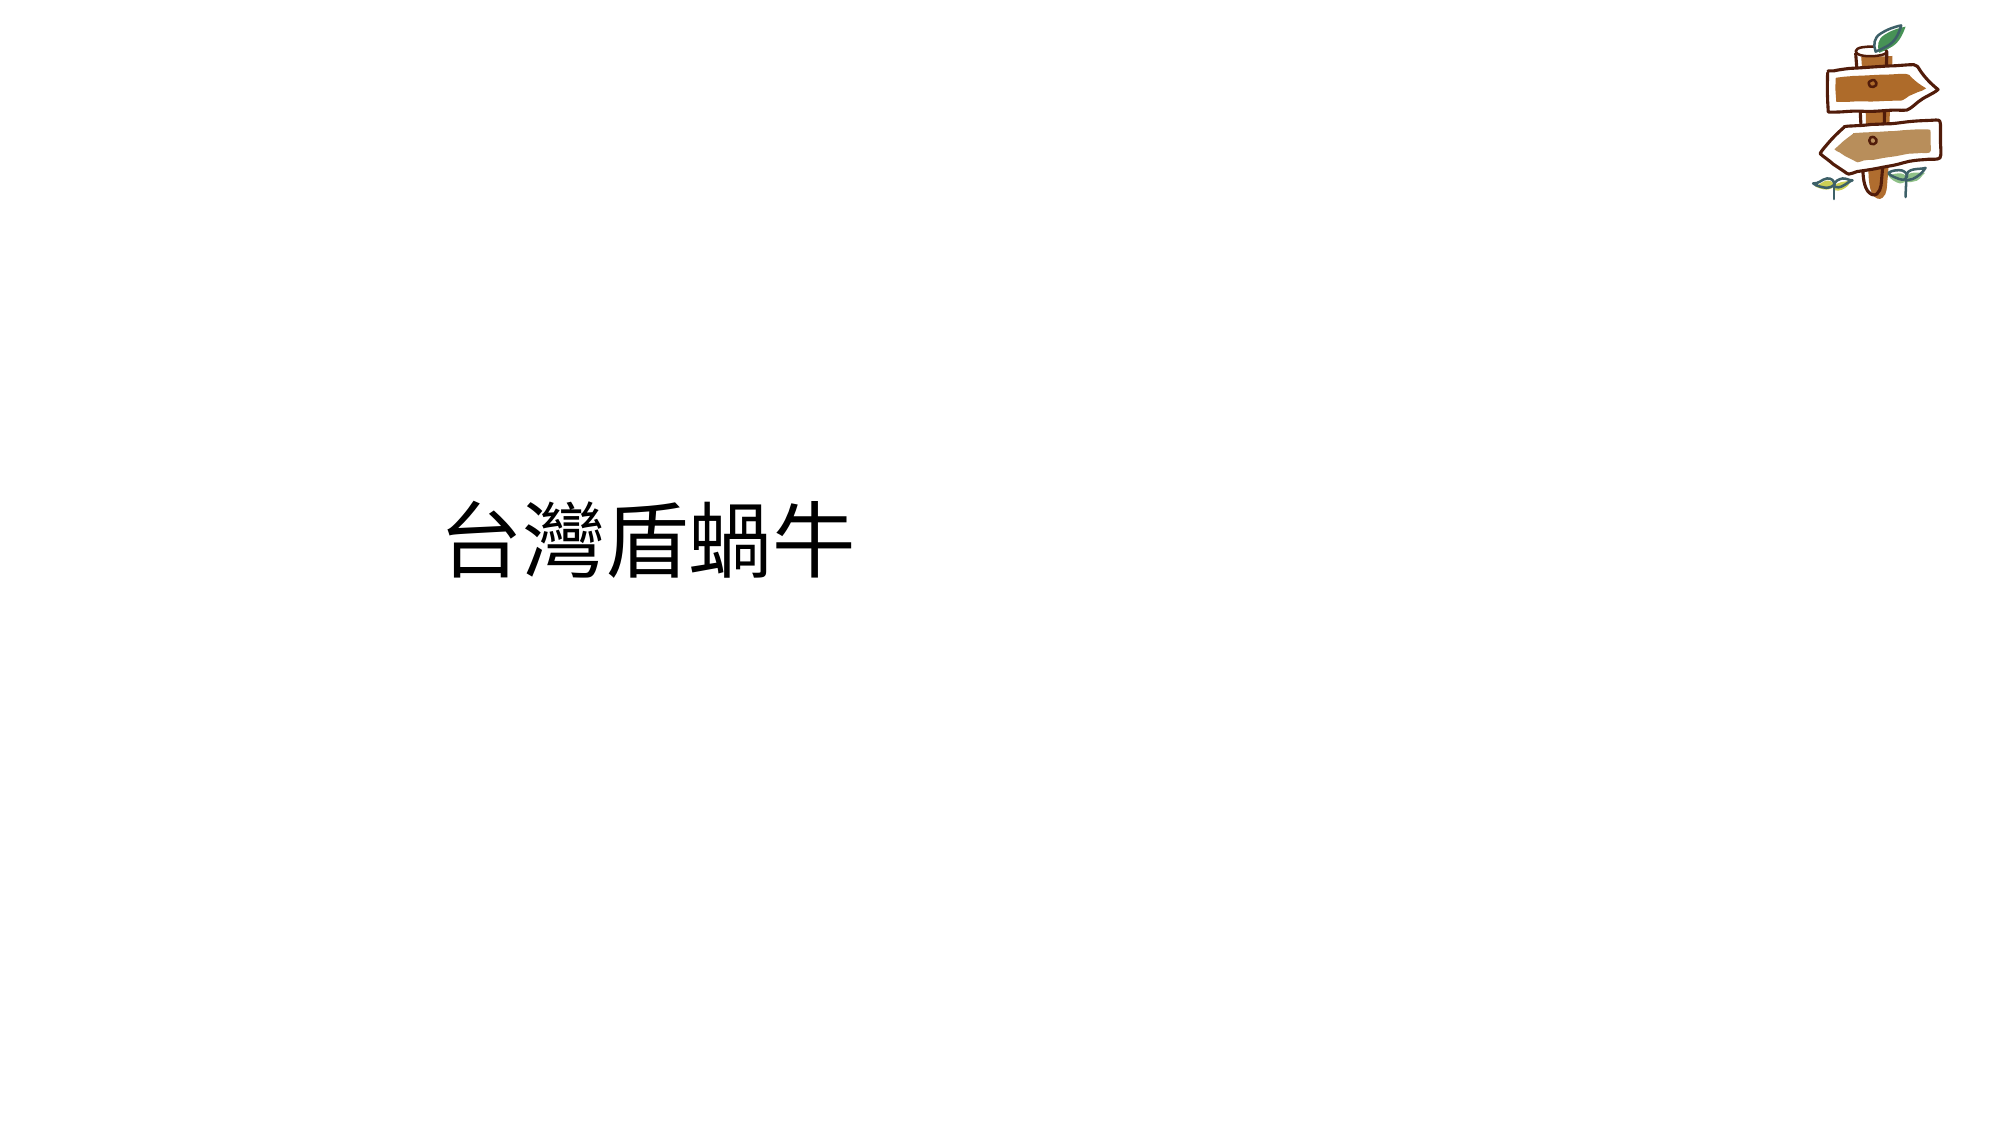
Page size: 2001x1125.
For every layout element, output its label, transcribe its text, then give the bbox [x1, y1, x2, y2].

text_box 台灣盾蝸牛 [424, 481, 1028, 699]
picture [1811, 24, 1944, 201]
